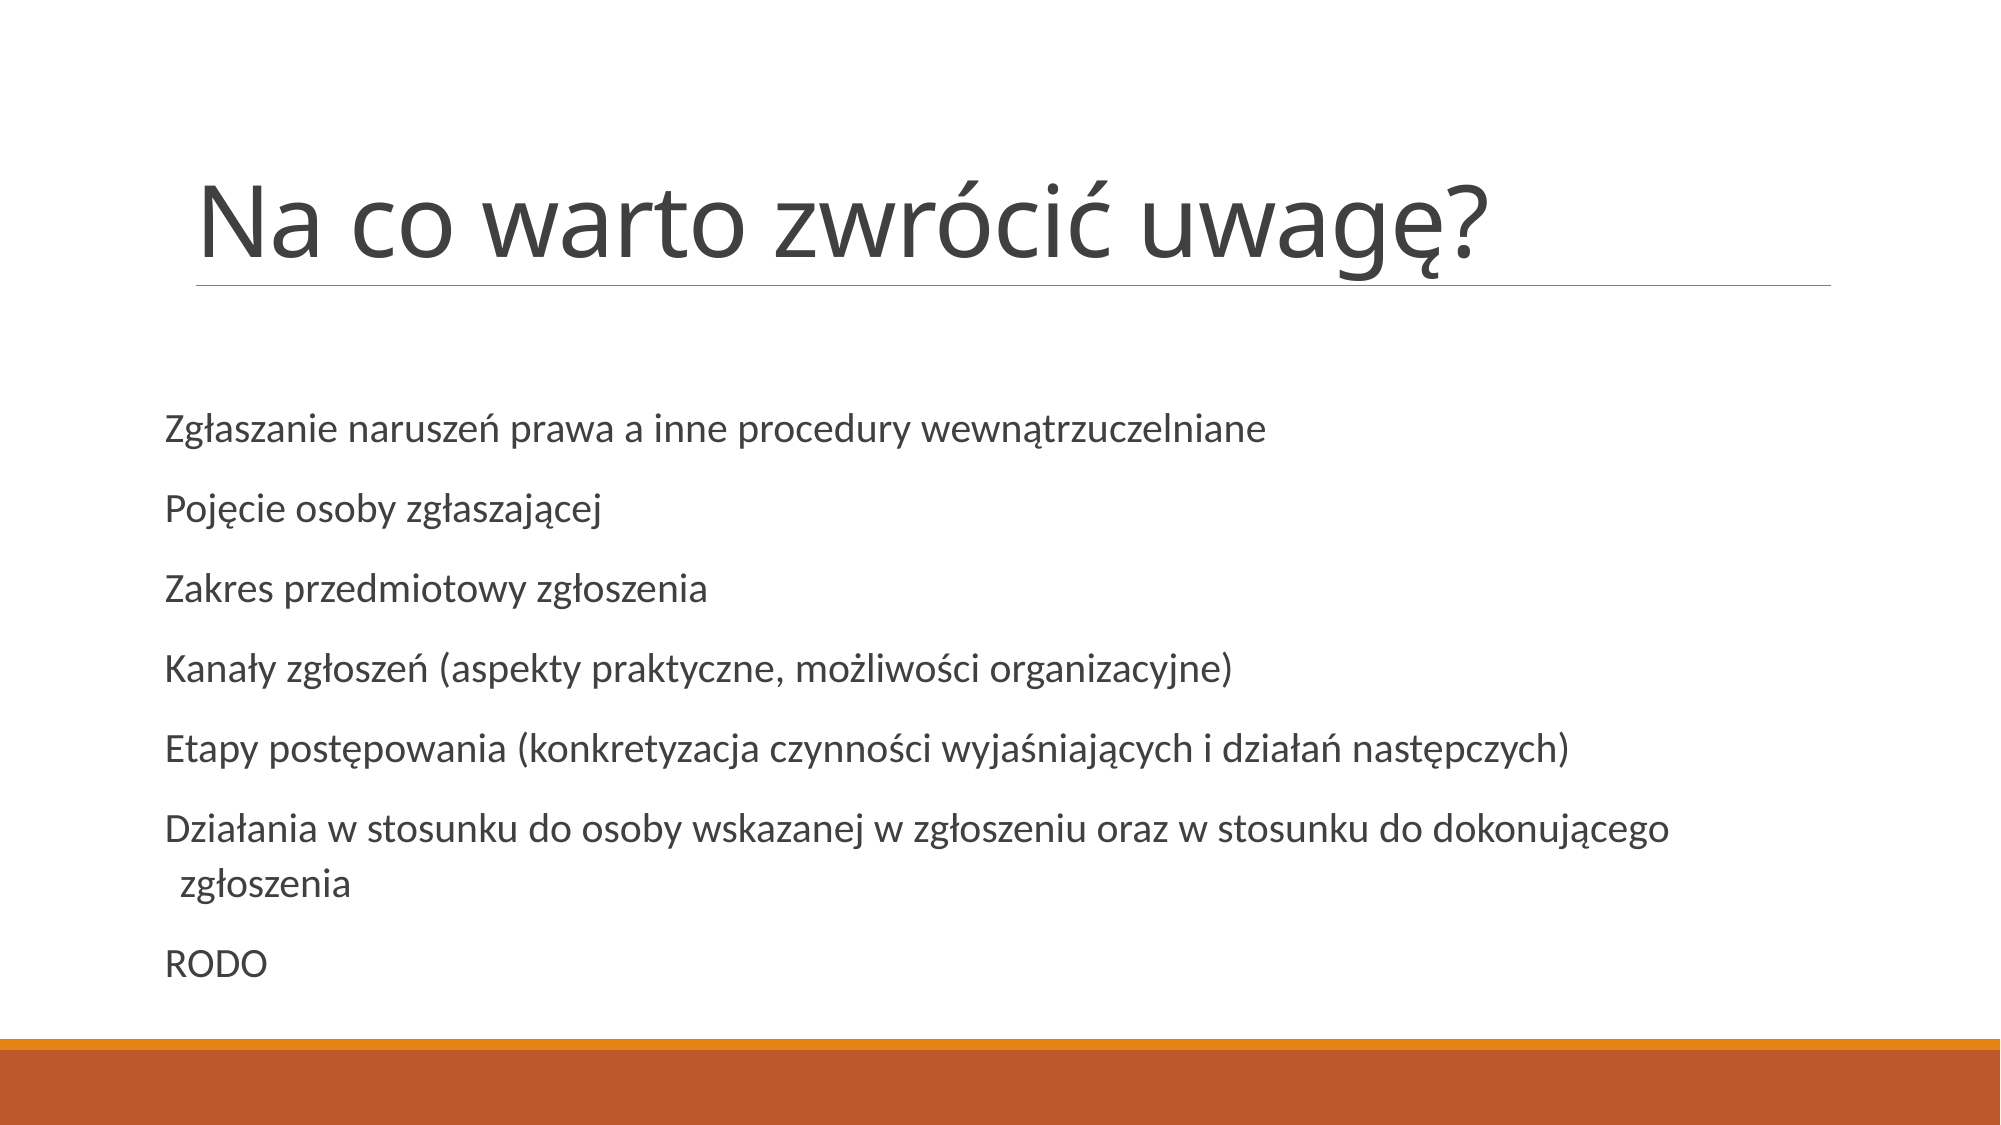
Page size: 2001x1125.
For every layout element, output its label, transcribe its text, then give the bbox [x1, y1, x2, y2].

title Na co warto zwrócić uwagę? [180, 47, 1831, 286]
list Zgłaszanie naruszeń prawa a inne procedury wewnątrzuczelniane Pojęcie osoby zgłaszającej Zakres przedmiotowy zgłoszenia Kanały zgłoszeń (aspekty praktyczne, możliwości organizacyjne) Etapy postępowania (konkretyzacja czynności wyjaśniających i działań następczych) Działania w stosunku do osoby wskazanej w zgłoszeniu oraz w stosunku do dokonującego zgłoszenia RODO [149, 388, 1850, 1024]
